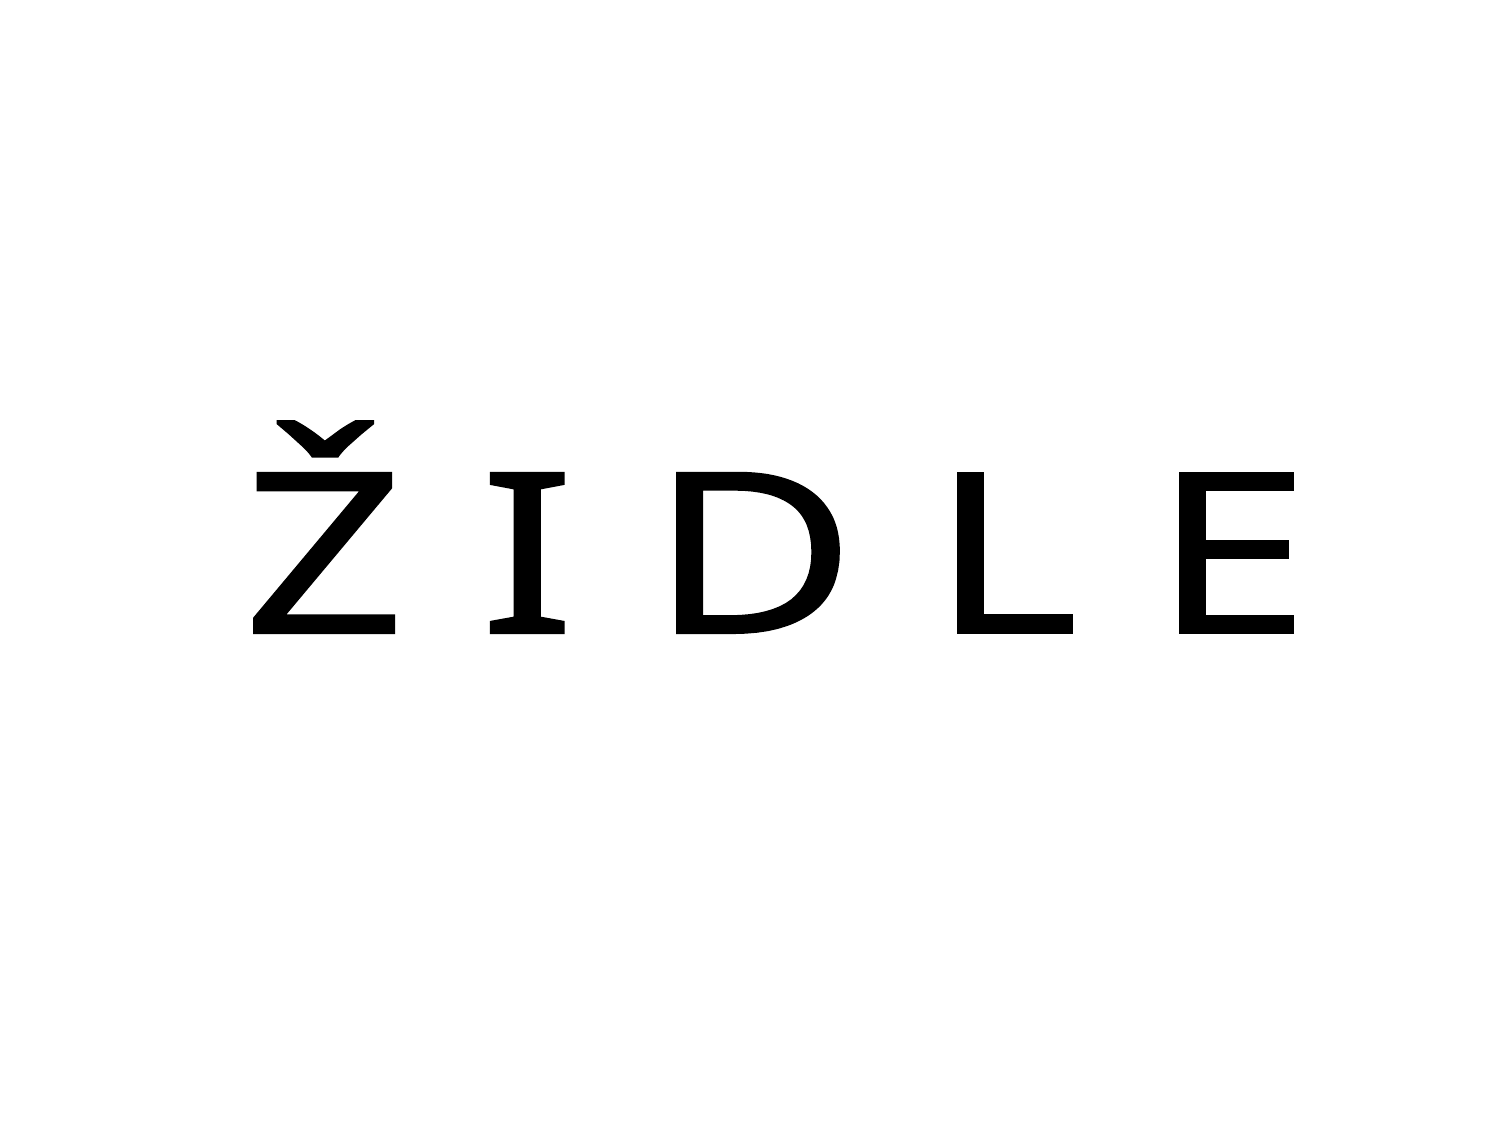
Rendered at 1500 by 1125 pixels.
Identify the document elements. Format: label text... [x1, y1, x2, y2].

text_box Ž I D L E [957, 472, 1072, 634]
text_box Ž I D L E [490, 472, 564, 634]
text_box Ž I D L E [1180, 472, 1294, 634]
text_box Ž I D L E [277, 420, 374, 457]
text_box Ž I D L E [676, 472, 840, 634]
text_box Ž I D L E [253, 472, 395, 634]
